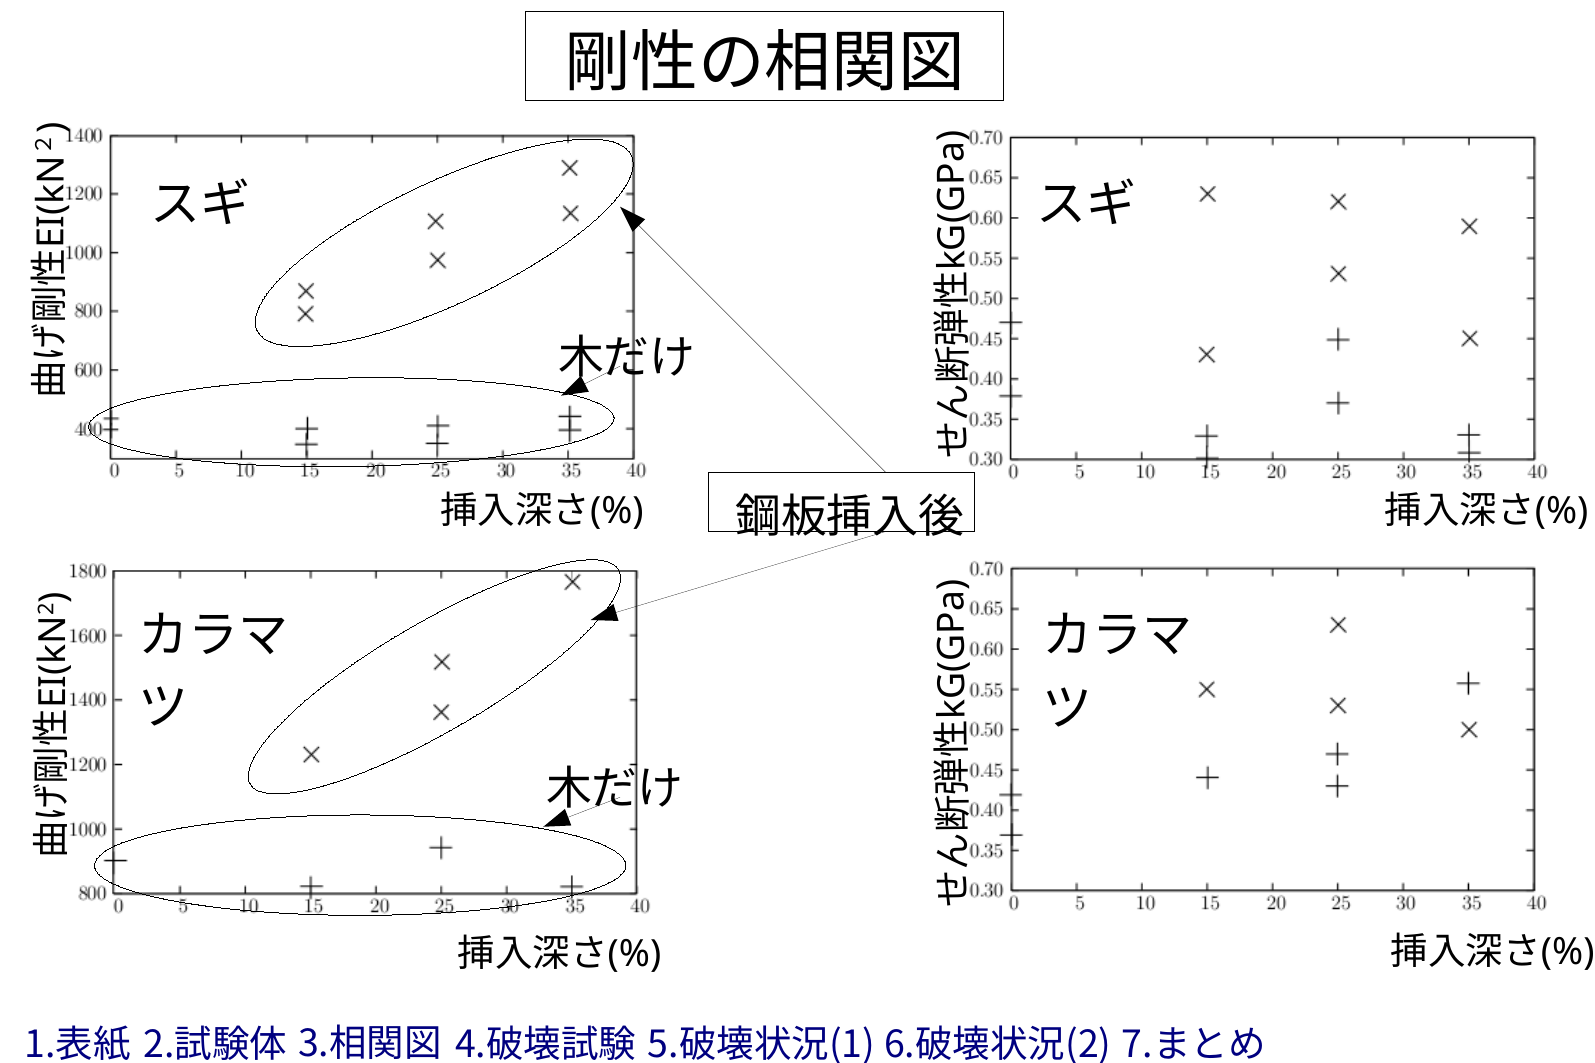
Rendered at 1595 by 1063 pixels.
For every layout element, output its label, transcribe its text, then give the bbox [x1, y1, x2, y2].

picture [583, 378, 594, 383]
text_box 5.破壊状況(1) [633, 1006, 869, 1063]
text_box 曲げ剛性EI(kN2) [13, 560, 72, 874]
text_box スギ [1021, 155, 1170, 225]
text_box 木だけ [543, 312, 721, 378]
text_box せん断弾性kG(GPa) [911, 100, 971, 472]
text_box 鋼板挿入後 [720, 473, 974, 531]
text_box カラマツ [1027, 587, 1235, 656]
text_box 1.表紙 [9, 1006, 128, 1063]
text_box 挿入深さ(%) [425, 472, 662, 528]
text_box 6.破壊状況(2) [869, 1006, 1107, 1063]
picture [62, 125, 652, 481]
text_box 鋼板挿入後 [872, 472, 987, 537]
picture [566, 809, 586, 816]
text_box 2.試験体 [128, 1006, 283, 1063]
text_box スギ [135, 155, 284, 225]
text_box 曲げ剛性EI(kN２) [11, 88, 70, 414]
text_box カラマツ [124, 586, 331, 656]
picture [968, 557, 1551, 915]
text_box 3.相関図 [283, 1005, 478, 1063]
text_box 挿入深さ(%) [1375, 913, 1595, 969]
text_box 挿入深さ(%) [442, 915, 680, 971]
text_box 挿入深さ(%) [1370, 472, 1595, 528]
text_box 鋼板挿入後 [720, 532, 880, 537]
text_box 剛性の相関図 [525, 11, 1004, 101]
text_box せん断弾性kG(GPa) [911, 548, 971, 923]
text_box 木だけ [531, 744, 709, 809]
picture [968, 123, 1556, 488]
text_box 4.破壊試験 [440, 1006, 633, 1063]
text_box 7.まとめ [1107, 1006, 1282, 1063]
picture [66, 562, 653, 918]
